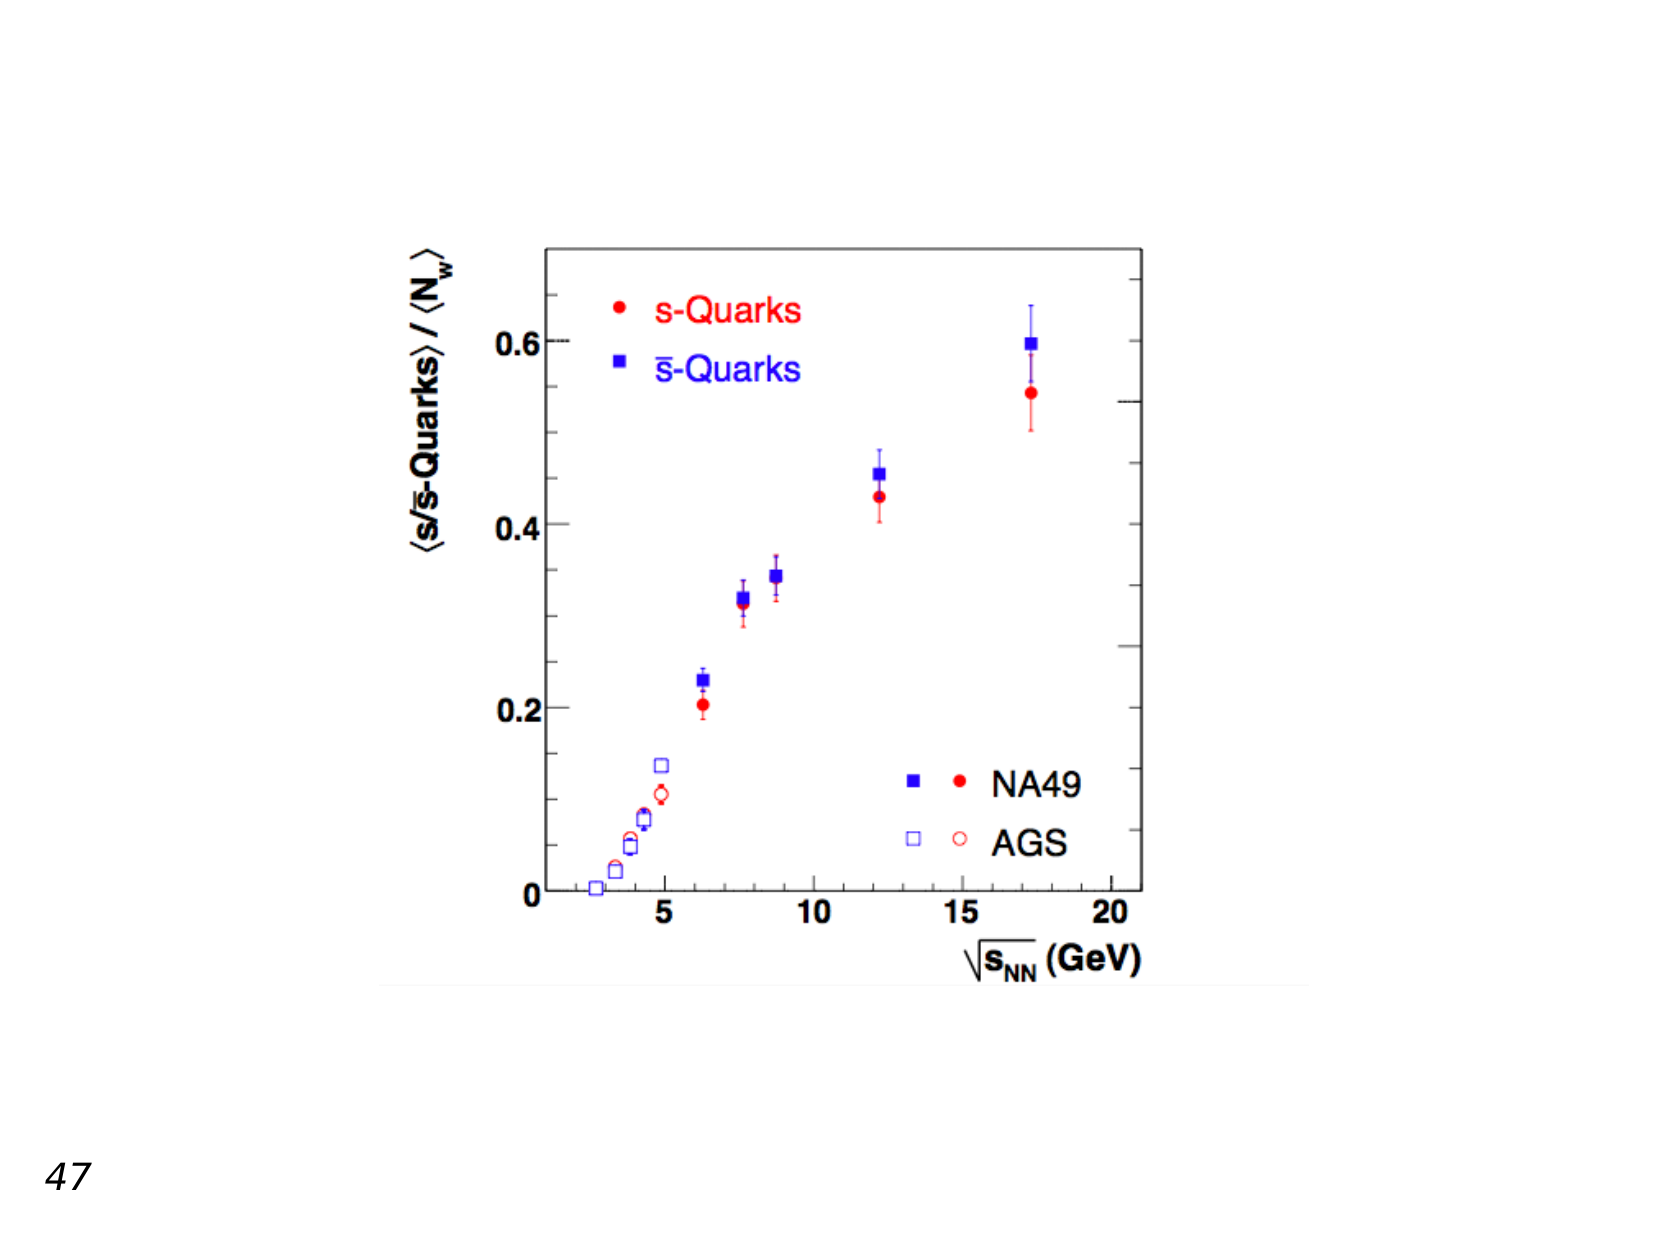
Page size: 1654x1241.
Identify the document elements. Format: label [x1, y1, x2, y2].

picture [379, 210, 1309, 992]
